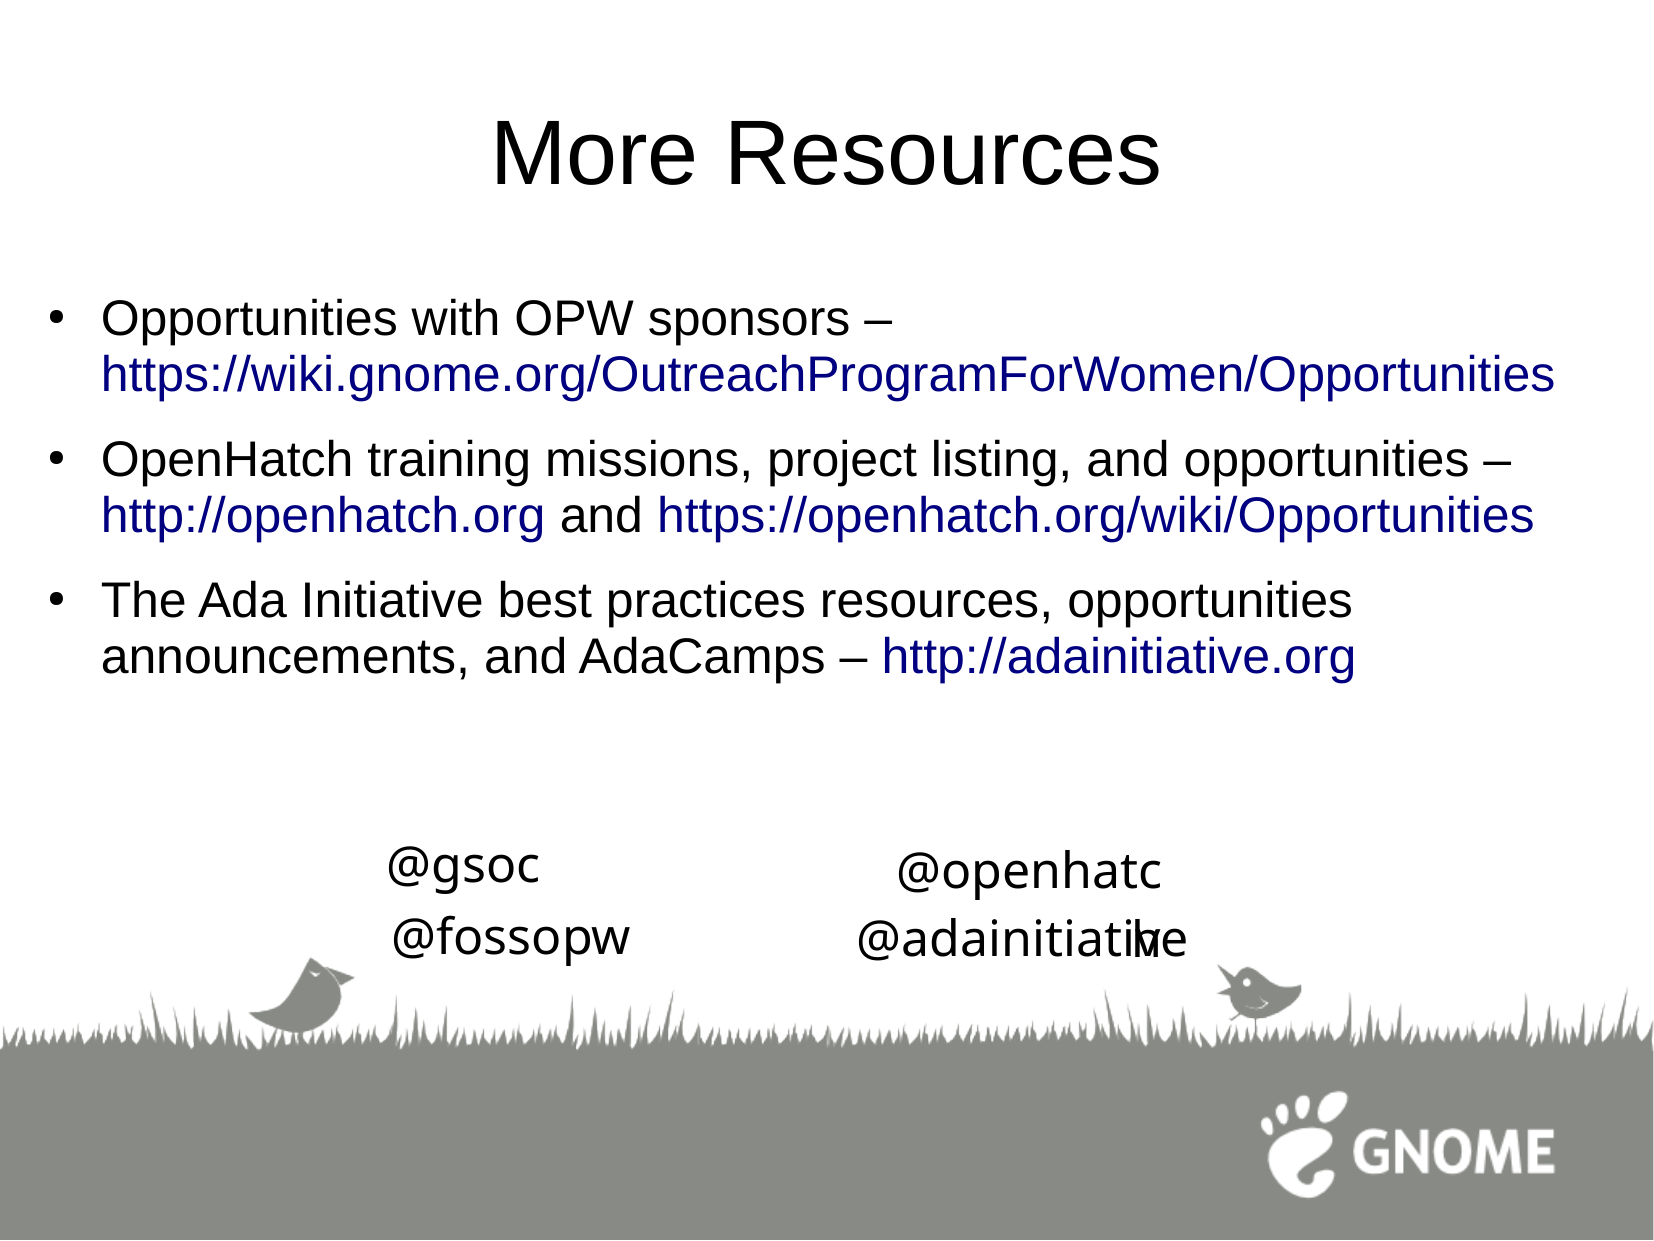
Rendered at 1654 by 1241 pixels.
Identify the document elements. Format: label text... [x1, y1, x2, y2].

text_box @adainitiative [829, 896, 1205, 979]
picture [0, 0, 1654, 1241]
text_box @fossopw [370, 894, 646, 977]
text_box @openhatch [861, 827, 1177, 911]
text_box @gsoc [345, 822, 556, 905]
